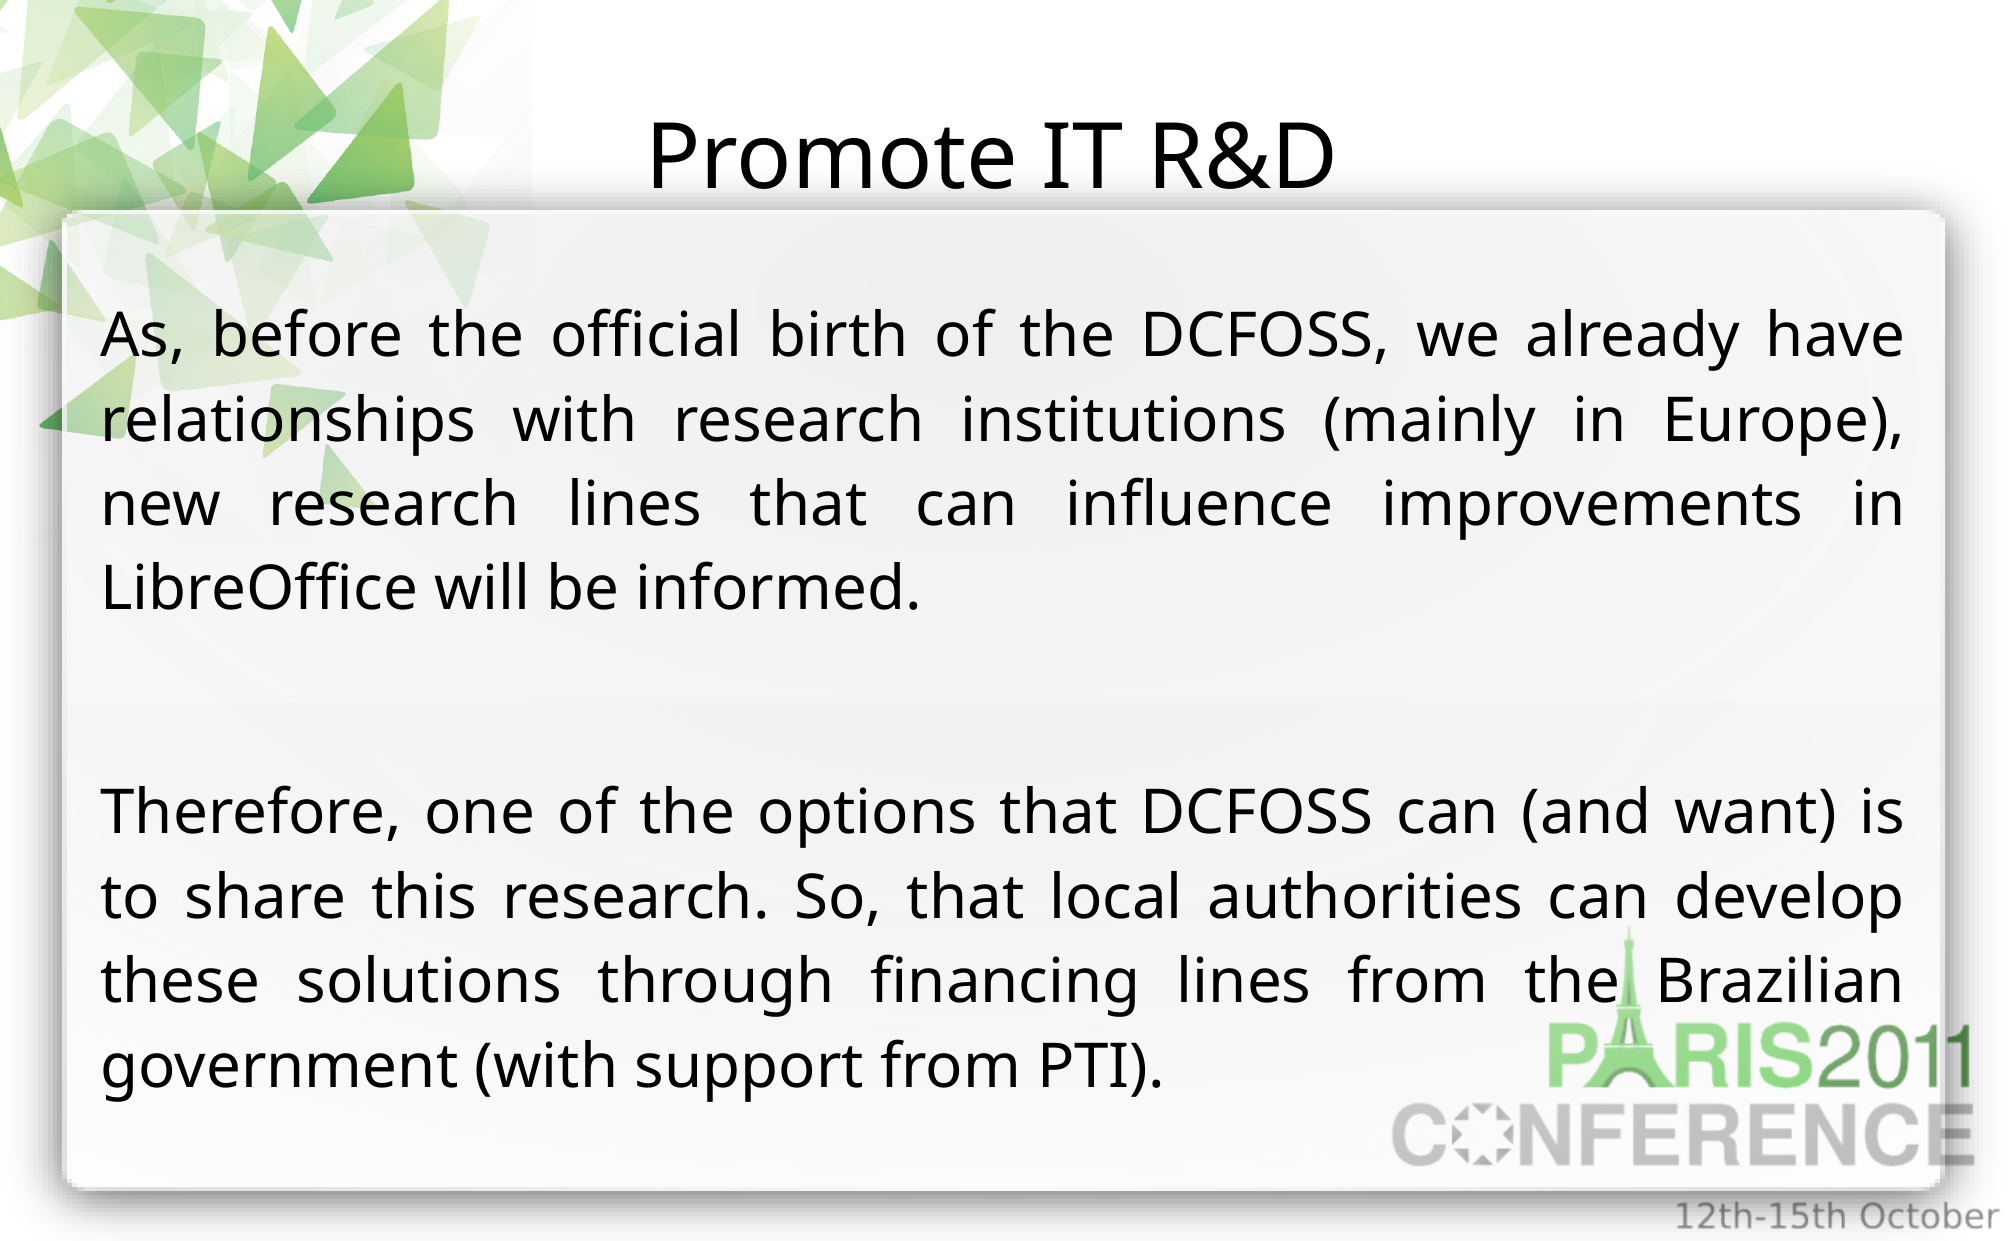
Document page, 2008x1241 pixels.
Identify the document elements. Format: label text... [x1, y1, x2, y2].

list As, before the official birth of the DCFOSS, we already have relationships with research institutions (mainly in Europe), new research lines that can influence improvements in LibreOffice will be informed. Therefore, one of the options that DCFOSS can (and want) is to share this research. So, that local authorities can develop these solutions through financing lines from the Brazilian government (with support from PTI). [100, 290, 1908, 1109]
picture [0, 165, 2008, 1241]
title Promote IT R&D [100, 49, 1908, 257]
